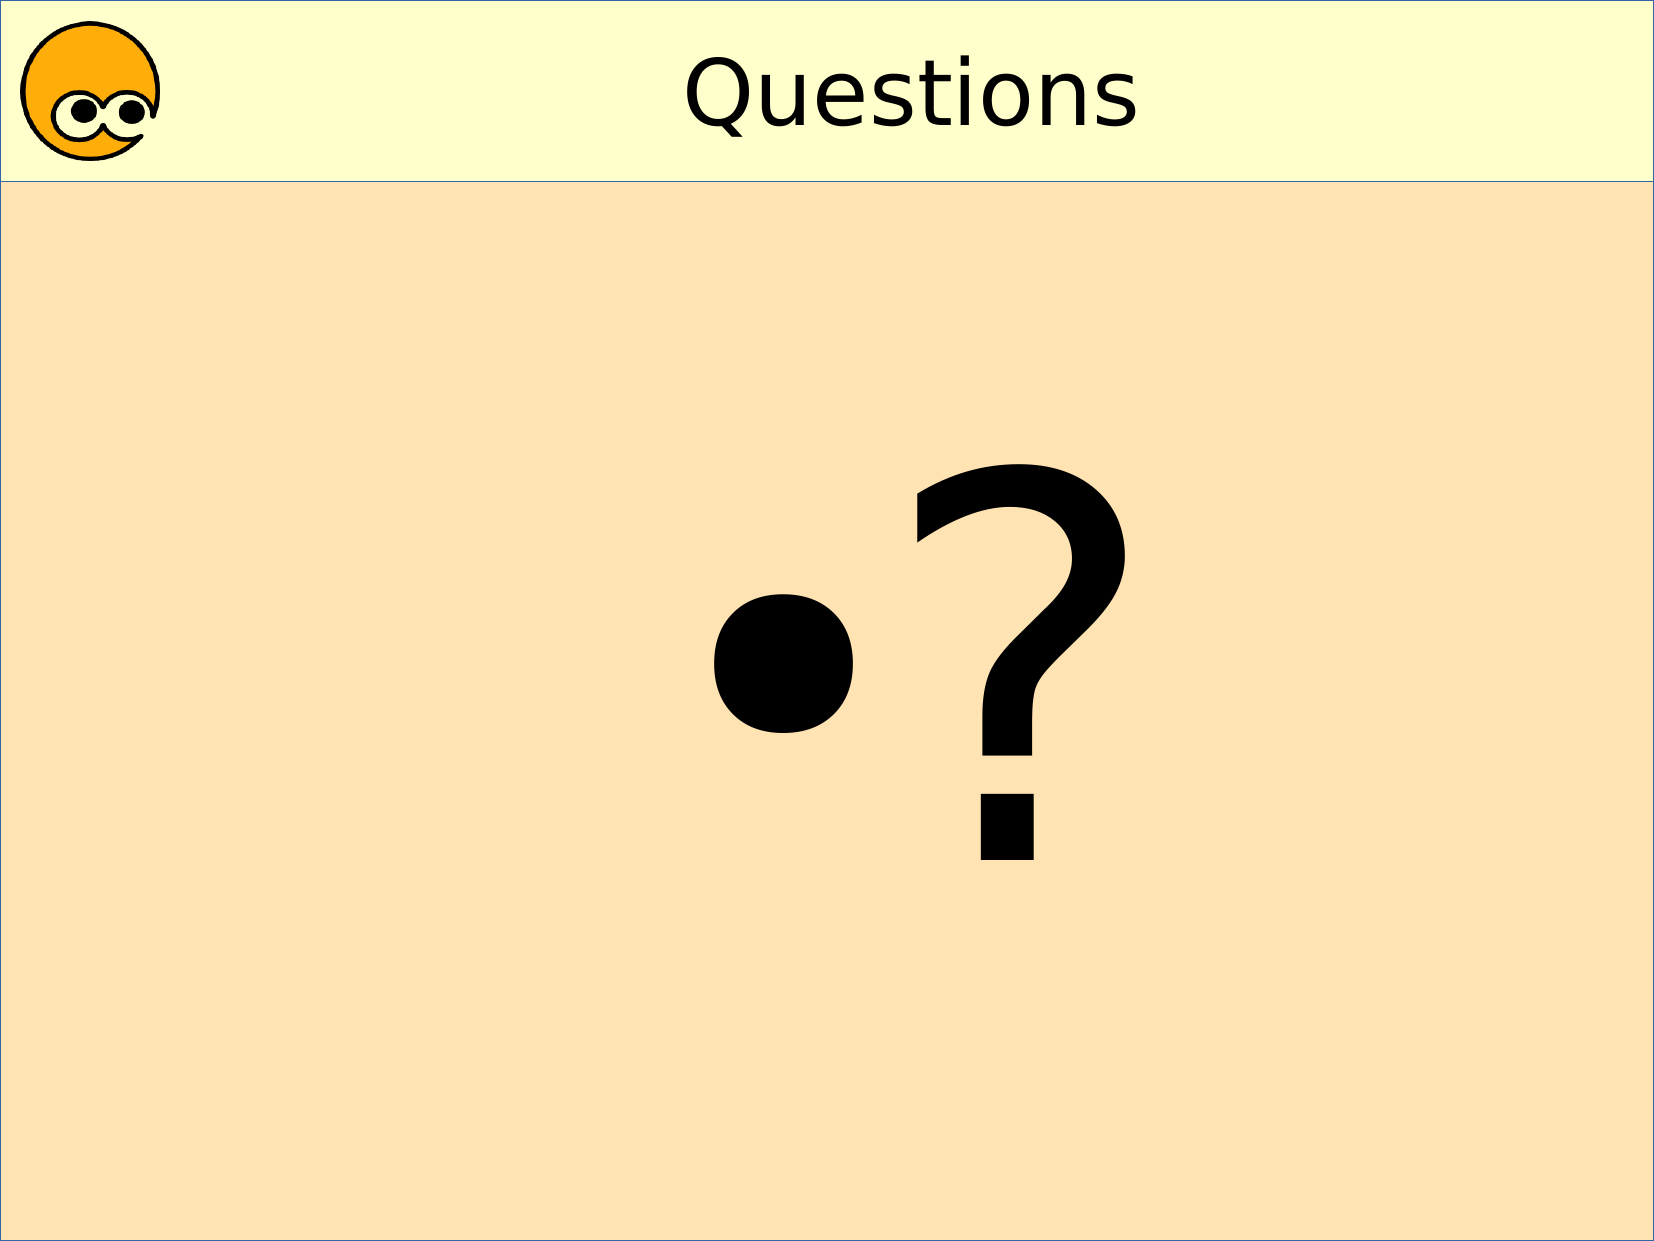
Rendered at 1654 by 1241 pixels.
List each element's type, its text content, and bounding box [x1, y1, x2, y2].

title Questions [203, 33, 1620, 154]
list ? [653, 365, 1571, 1109]
picture [20, 21, 160, 161]
